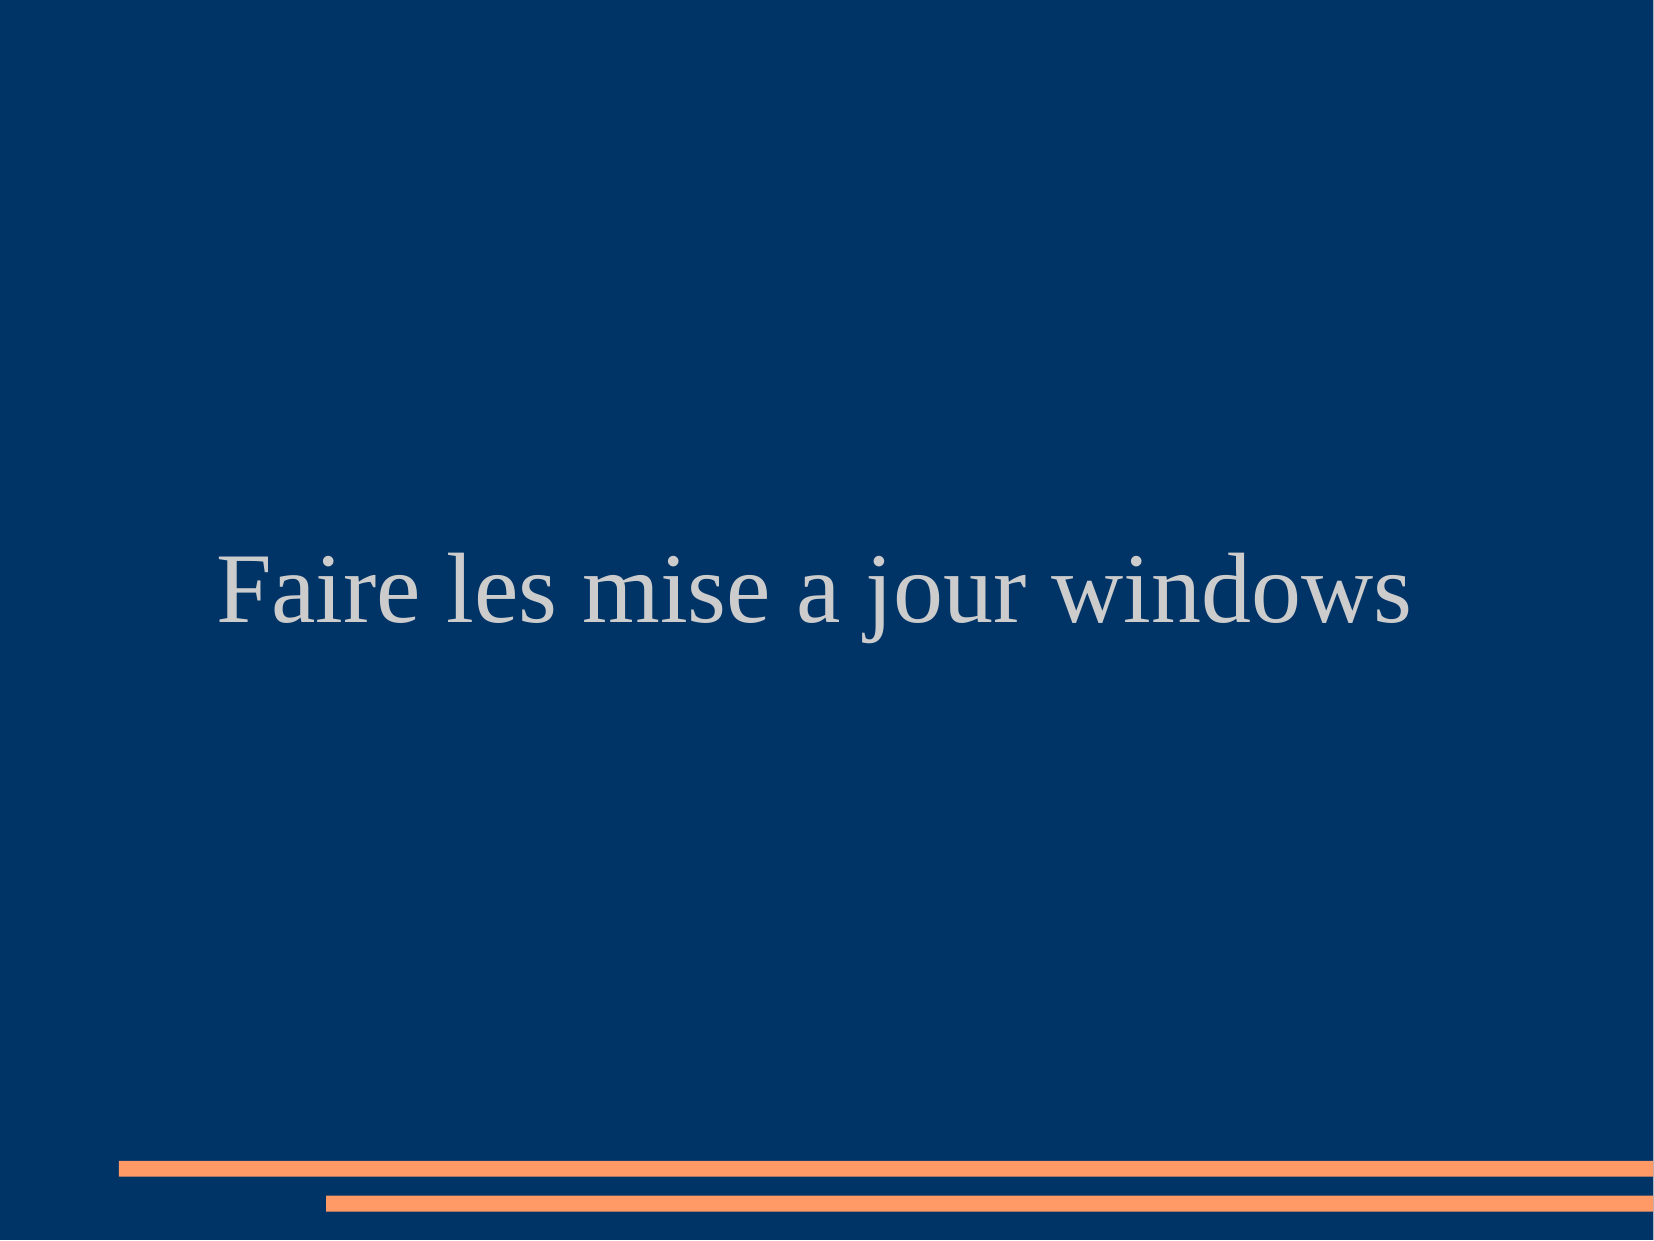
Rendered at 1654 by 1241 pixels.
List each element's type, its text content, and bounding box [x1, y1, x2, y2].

subtitle Faire les mise a jour windows [121, 46, 1534, 1132]
